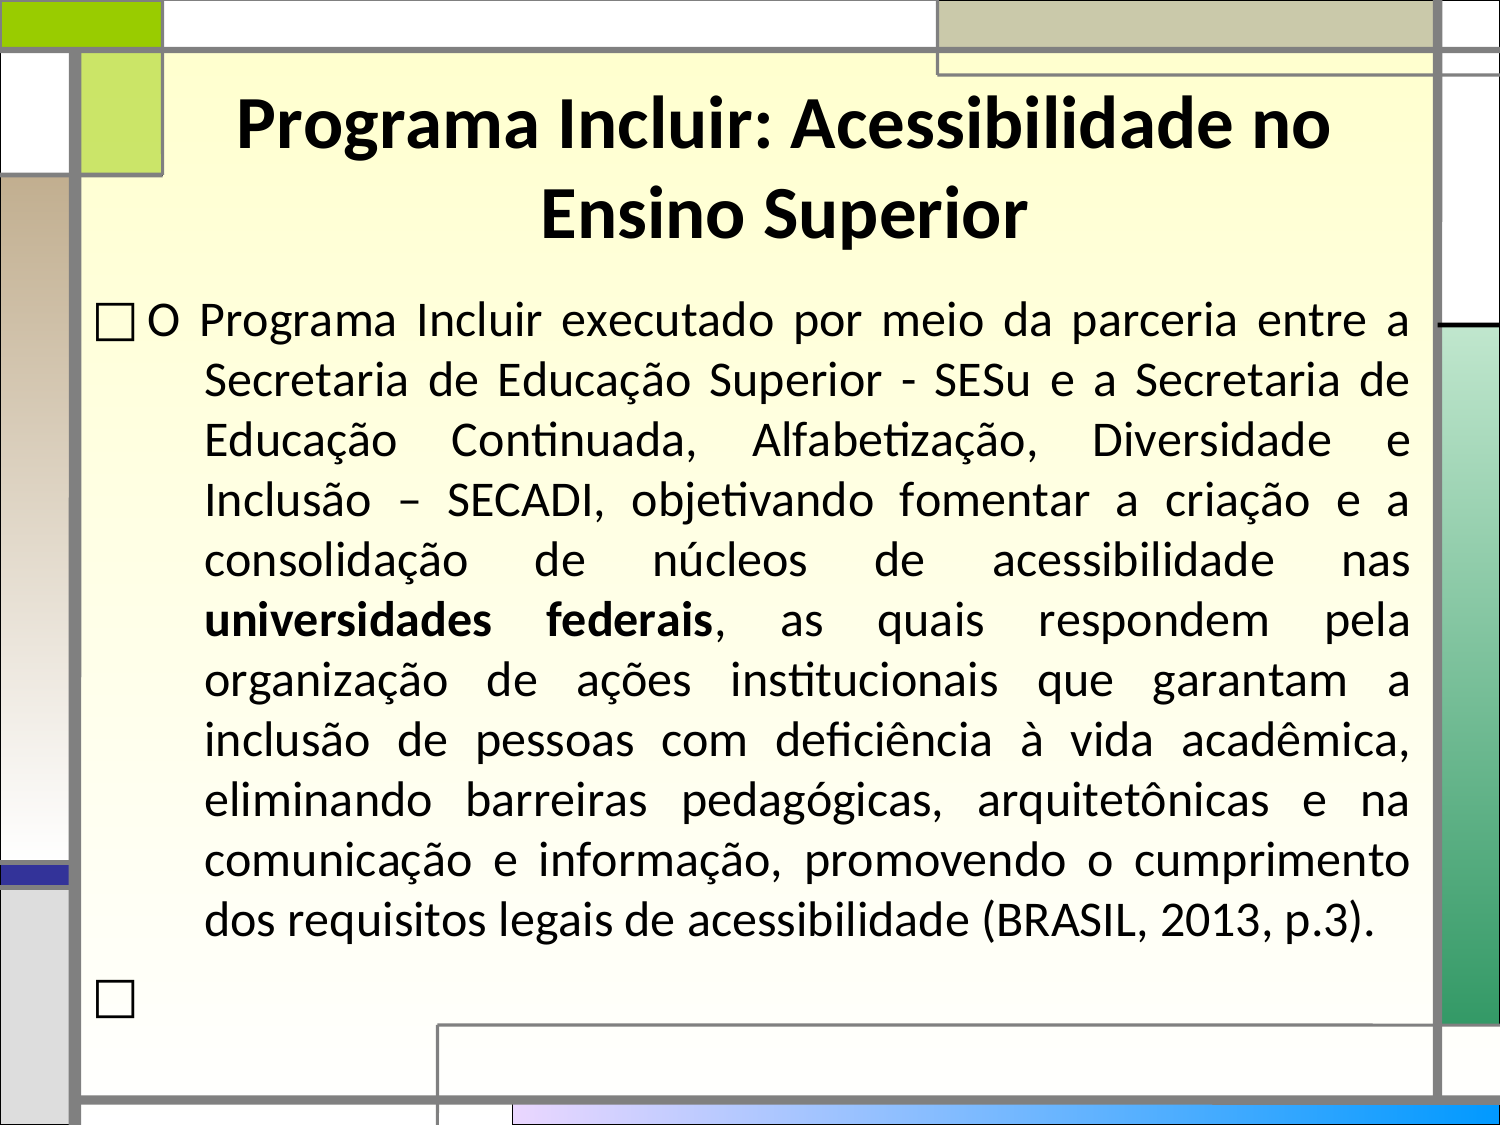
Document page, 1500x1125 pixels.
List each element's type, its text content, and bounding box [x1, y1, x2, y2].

title Programa Incluir: Acessibilidade no Ensino Superior [147, 66, 1423, 254]
list O Programa Incluir executado por meio da parceria entre a Secretaria de Educação Superior - SESu e a Secretaria de Educação Continuada, Alfabetização, Diversidade e Inclusão – SECADI, objetivando fomentar a criação e a consolidação de núcleos de acessibilidade nas universidades federais, as quais respondem pela organização de ações institucionais que garantam a inclusão de pessoas com deficiência à vida acadêmica, eliminando barreiras pedagógicas, arquitetônicas e na comunicação e informação, promovendo o cumprimento dos requisitos legais de acessibilidade (BRASIL, 2013, p.3). [76, 278, 1427, 1022]
